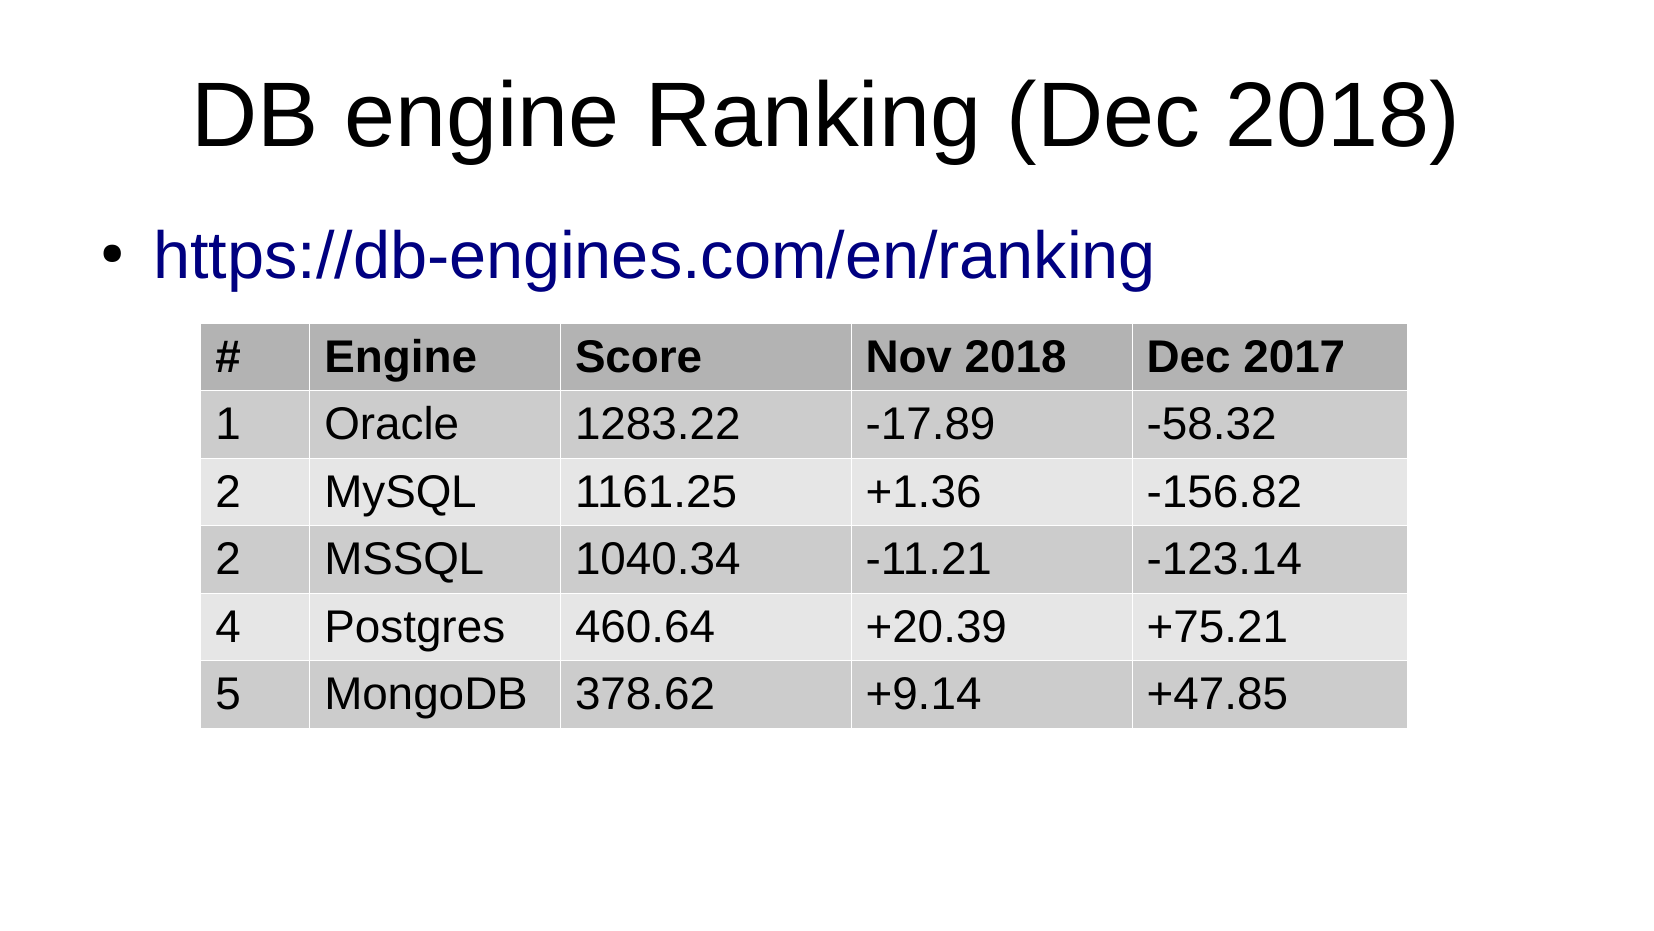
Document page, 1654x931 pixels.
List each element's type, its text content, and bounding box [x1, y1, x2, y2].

table_cell +9.14 [852, 661, 1132, 728]
table_cell MongoDB [310, 661, 560, 728]
table_cell 378.62 [561, 661, 851, 728]
table_cell Postgres [310, 594, 560, 660]
table_cell -11.21 [852, 526, 1132, 593]
table_cell 1040.34 [561, 526, 851, 593]
table_cell +20.39 [852, 594, 1132, 660]
table_cell 2 [201, 459, 309, 525]
table_header Engine [310, 324, 560, 390]
table_cell 2 [201, 526, 309, 593]
table_header Nov 2018 [852, 324, 1132, 390]
table_cell 460.64 [561, 594, 851, 660]
table_cell -156.82 [1133, 459, 1407, 525]
title DB engine Ranking (Dec 2018) [82, 37, 1571, 193]
table_cell Oracle [310, 391, 560, 458]
table_cell -17.89 [852, 391, 1132, 458]
table_cell 1283.22 [561, 391, 851, 458]
table_cell +47.85 [1133, 661, 1407, 728]
table_cell 5 [201, 661, 309, 728]
table_cell MySQL [310, 459, 560, 525]
table_header Dec 2017 [1133, 324, 1407, 390]
table_cell MSSQL [310, 526, 560, 593]
table_cell 1 [201, 391, 309, 458]
table_cell +75.21 [1133, 594, 1407, 660]
table_cell 1161.25 [561, 459, 851, 525]
table_cell -123.14 [1133, 526, 1407, 593]
table_cell +1.36 [852, 459, 1132, 525]
table_cell 4 [201, 594, 309, 660]
table_header Score [561, 324, 851, 390]
table_header # [201, 324, 309, 390]
table_cell -58.32 [1133, 391, 1407, 458]
list https://db-engines.com/en/ranking [82, 217, 1571, 758]
